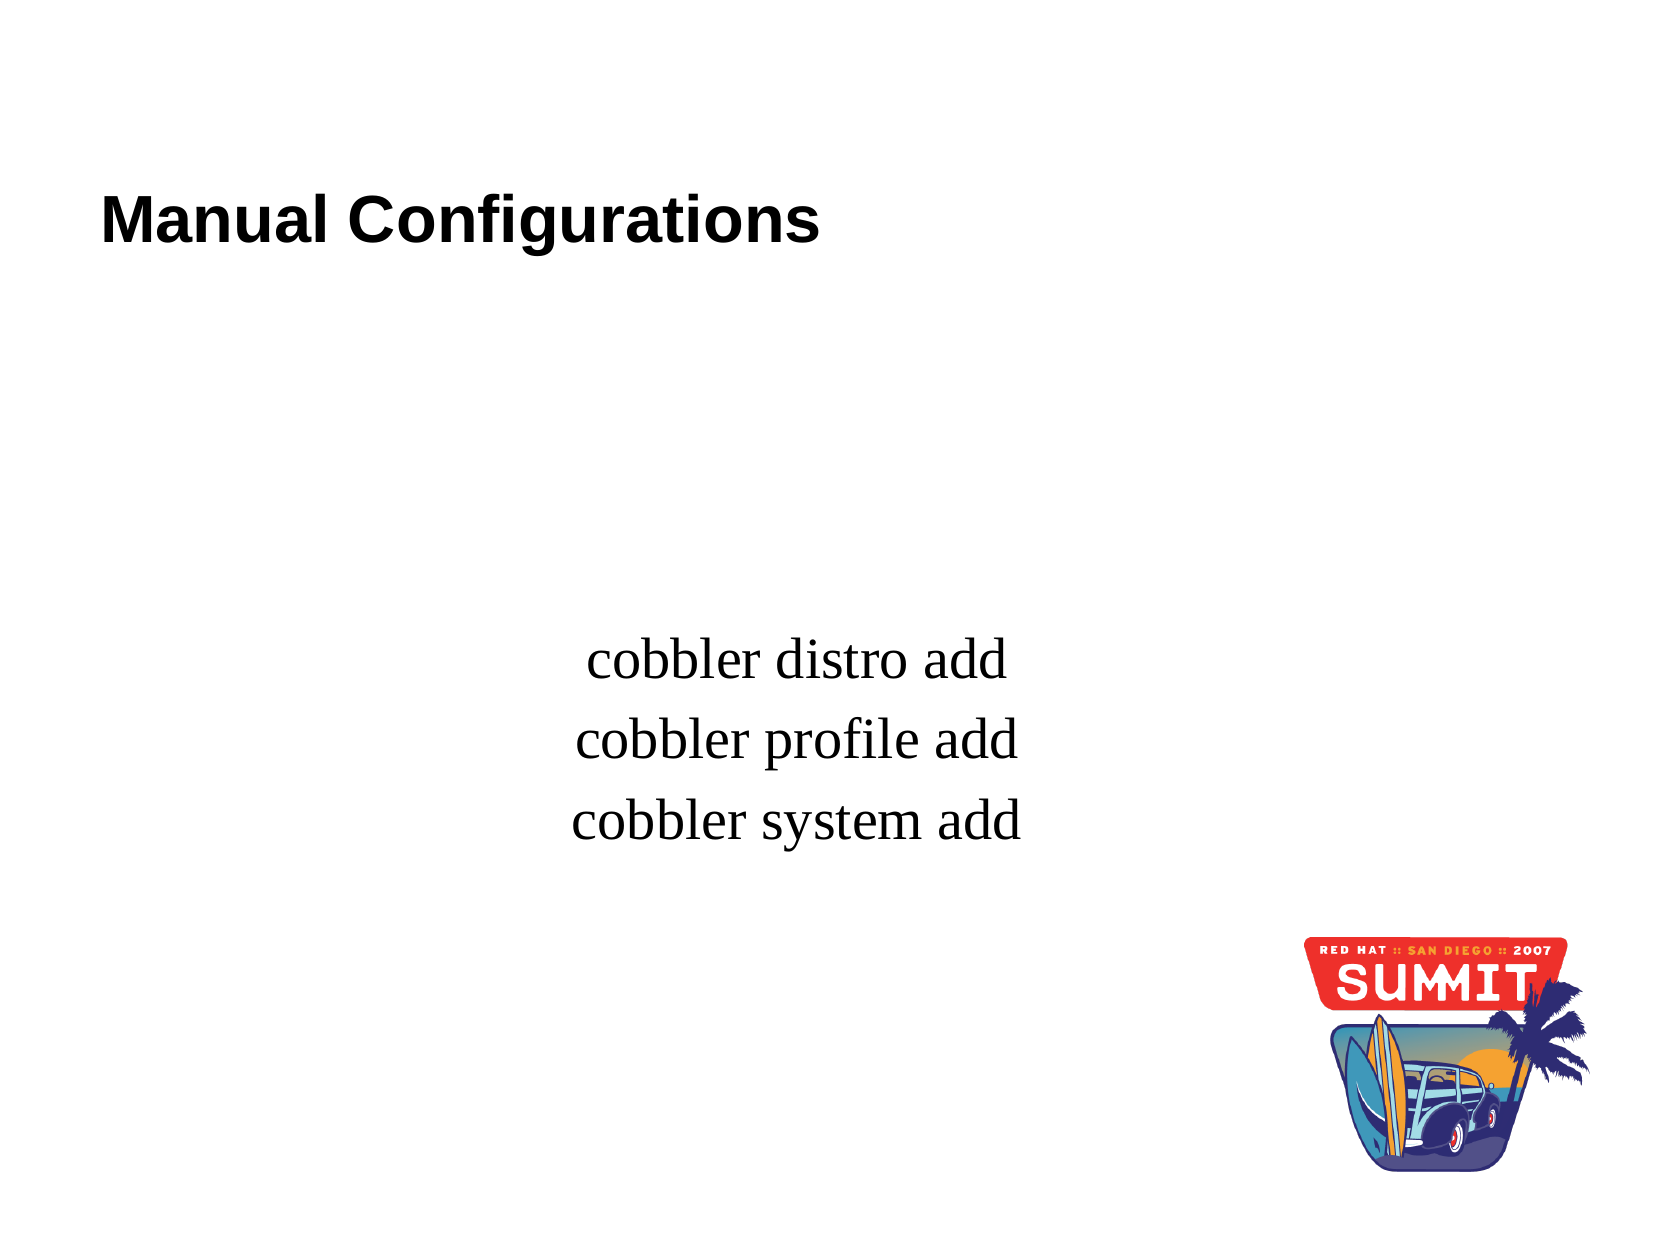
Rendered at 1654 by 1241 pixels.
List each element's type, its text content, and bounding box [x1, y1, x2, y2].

picture [1500, 937, 1590, 1172]
subtitle cobbler distro add cobbler profile add cobbler system add [94, 304, 1500, 1174]
title Manual Configurations [100, 164, 1506, 275]
